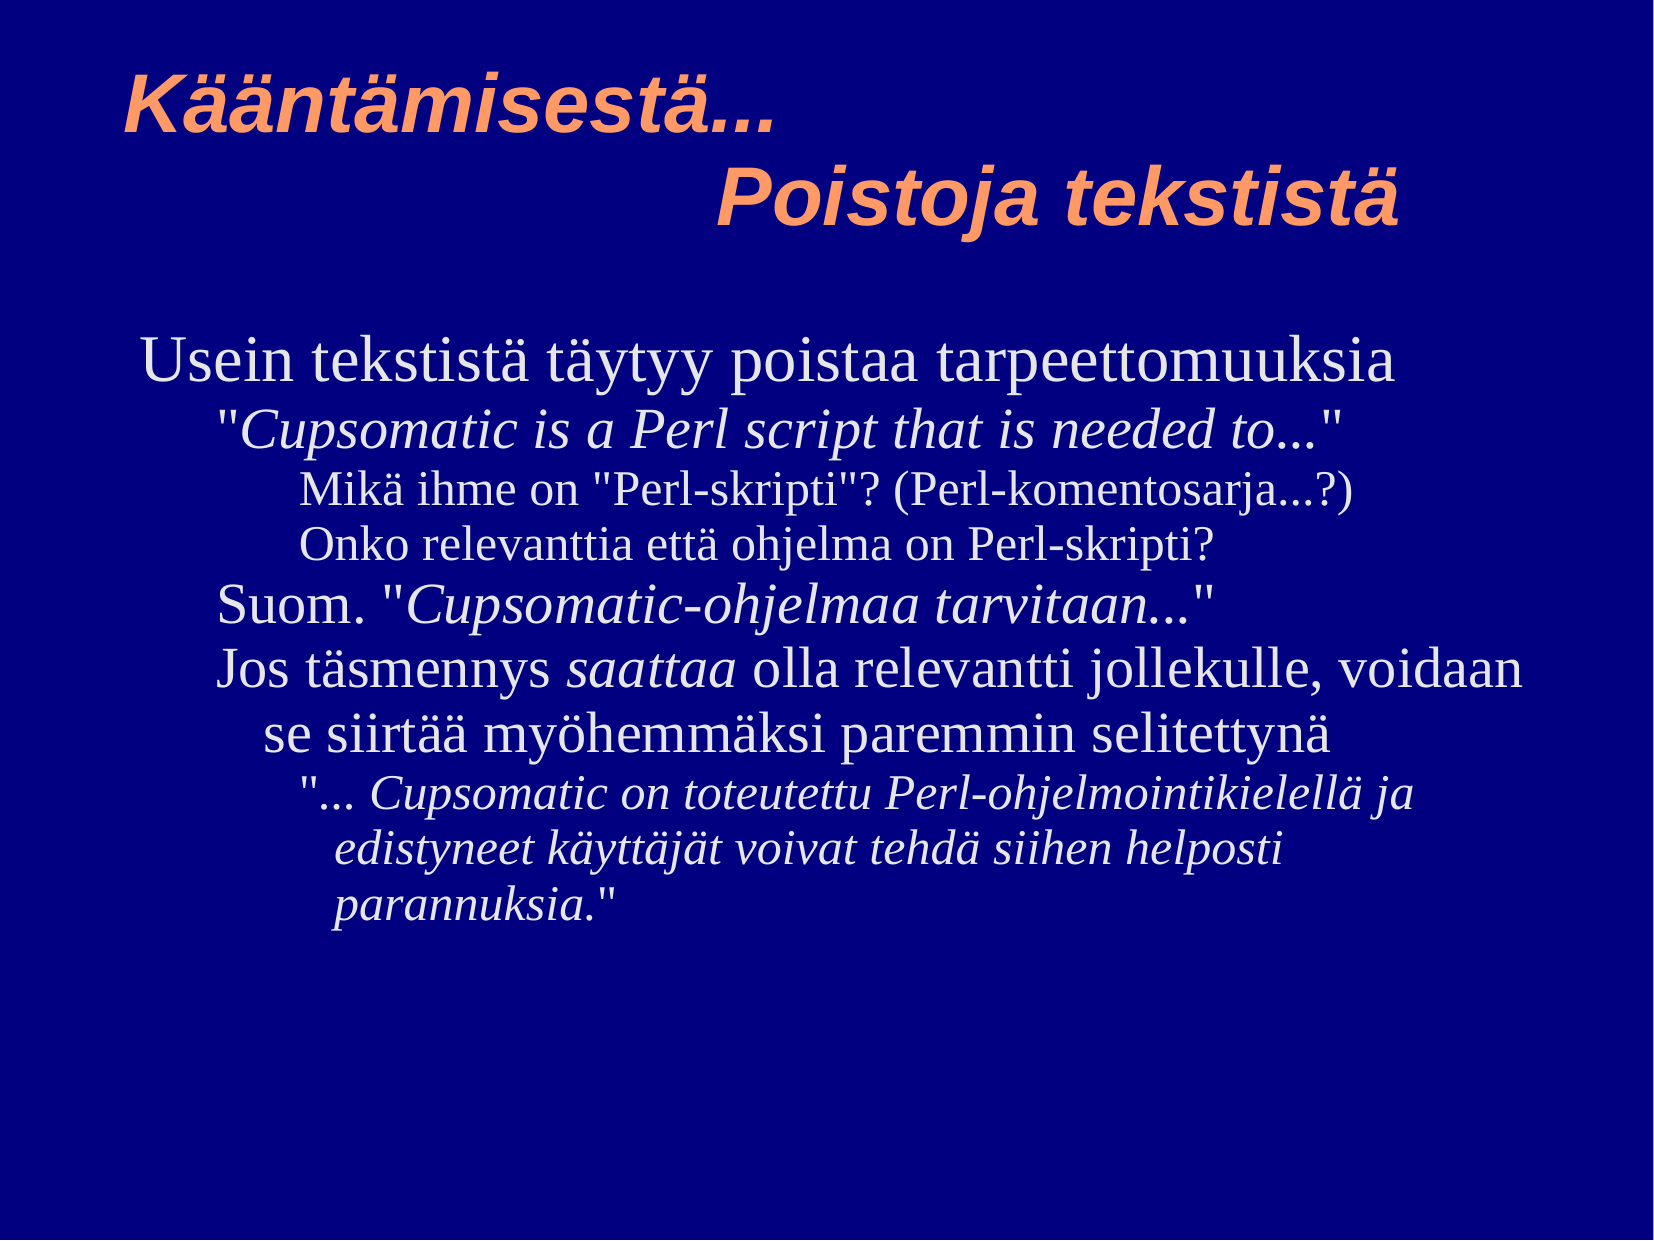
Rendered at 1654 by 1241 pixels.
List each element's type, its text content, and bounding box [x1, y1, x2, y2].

text_box [121, 322, 1536, 601]
list Usein tekstistä täytyy poistaa tarpeettomuuksia "Cupsomatic is a Perl script that is needed to..." Mikä ihme on "Perl-skripti"? (Perl-komentosarja...?) Onko relevanttia että ohjelma on Perl-skripti? Suom. "Cupsomatic-ohjelmaa tarvitaan..." Jos täsmennys saattaa olla relevantti jollekulle, voidaan se siirtää myöhemmäksi paremmin selitettynä "... Cupsomatic on toteutettu Perl-ohjelmointikielellä ja edistyneet käyttäjät voivat tehdä siihen helposti parannuksia." [121, 322, 1561, 1132]
title Kääntämisestä... Poistoja tekstistä [123, 41, 1536, 258]
text_box [121, 608, 1554, 1024]
